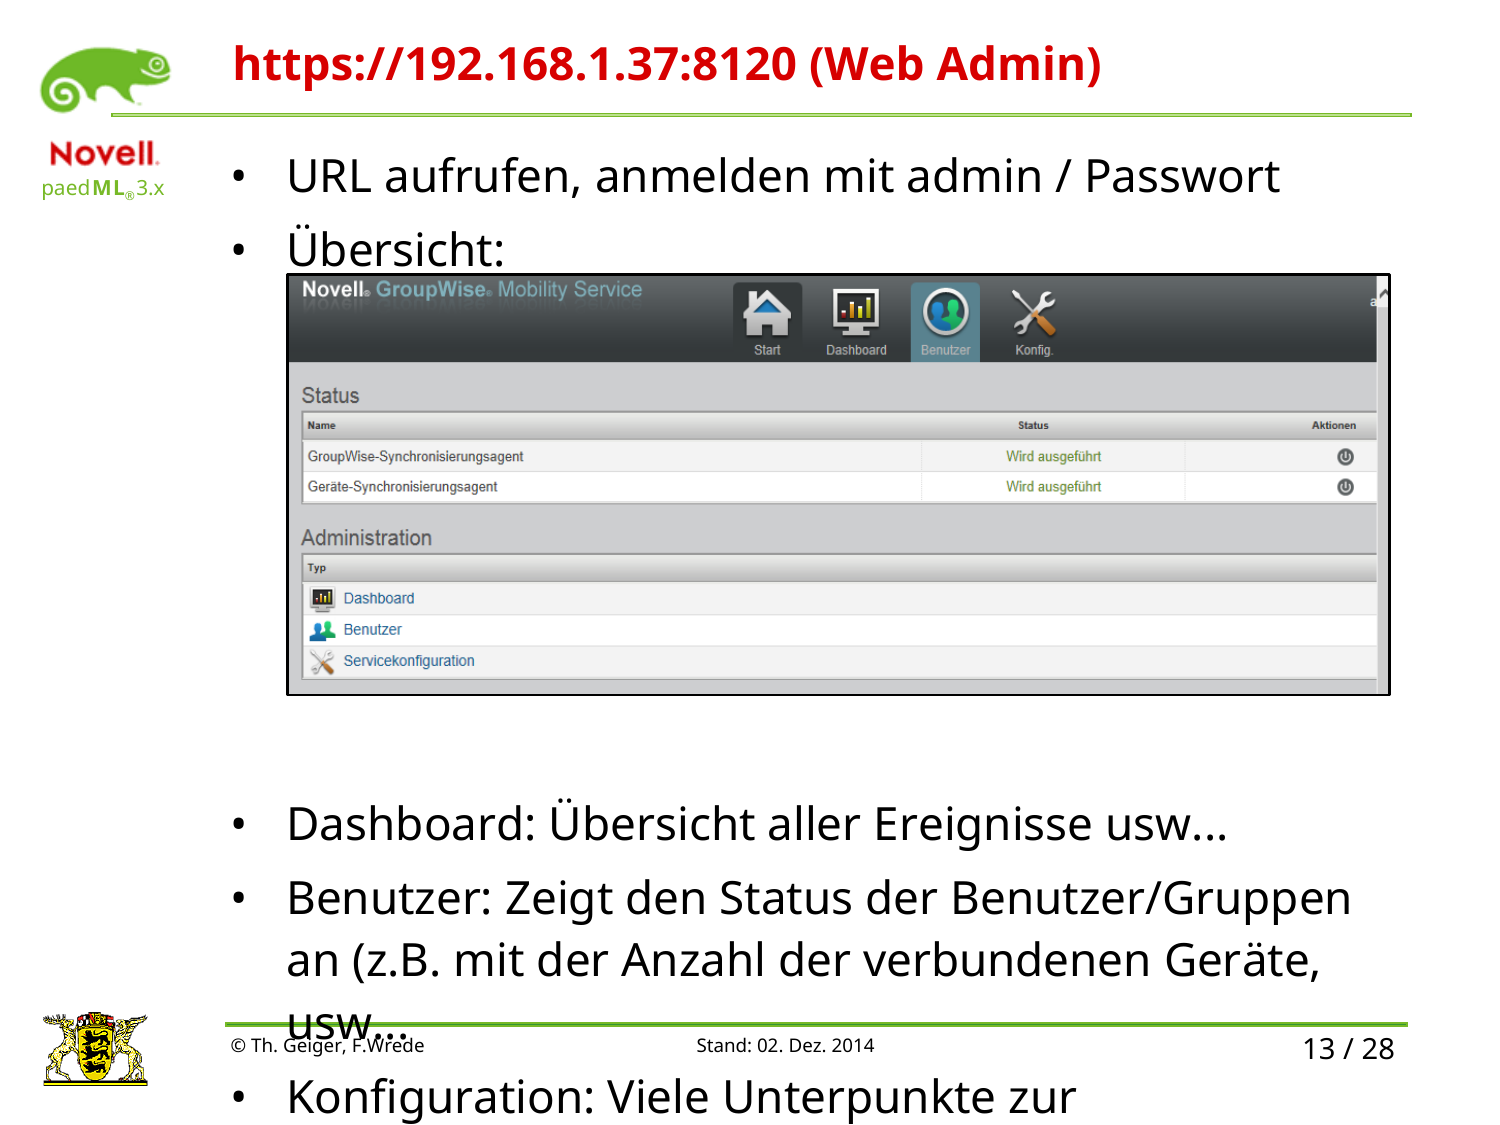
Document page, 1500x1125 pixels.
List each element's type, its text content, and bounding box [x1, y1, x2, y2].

title https://192.168.1.37:8120 (Web Admin) [232, 0, 1388, 126]
picture [41, 1011, 148, 1088]
picture [289, 276, 1388, 694]
picture [26, 30, 184, 188]
list URL aufrufen, anmelden mit admin / Passwort Übersicht: Dashboard: Übersicht aller Ereignisse usw... Benutzer: Zeigt den Status der Benutzer/Gruppen an (z.B. mit der Anzahl der verbundenen Geräte, usw... Konfiguration: Viele Unterpunkte zur Gesamtkonfiguration von GMS [230, 143, 1388, 1074]
